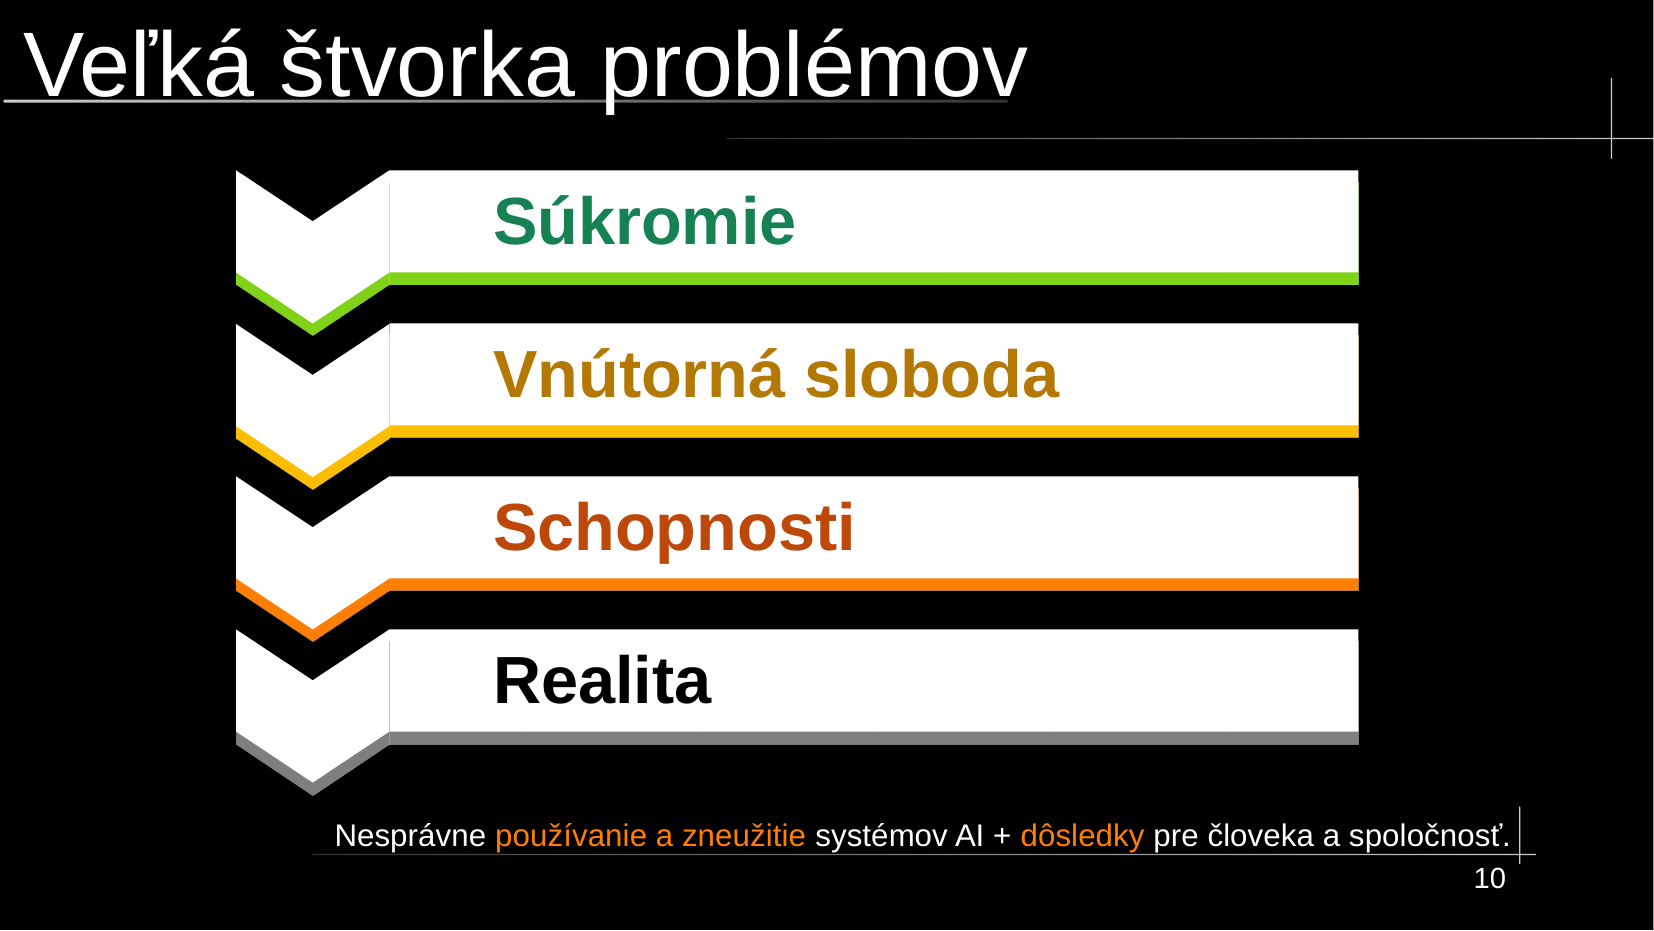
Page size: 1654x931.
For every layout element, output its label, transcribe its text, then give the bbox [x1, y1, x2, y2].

text_box [236, 324, 390, 478]
text_box Realita [390, 629, 1359, 732]
title Veľká štvorka problémov [23, 11, 1589, 119]
title Nesprávne používanie a zneužitie systémov AI + dôsledky pre človeka a spoločnosť. [295, 803, 1512, 869]
text_box [236, 170, 390, 324]
text_box Vnútorná sloboda [389, 323, 1359, 426]
text_box [236, 476, 389, 630]
text_box Súkromie [390, 170, 1359, 273]
text_box Schopnosti [389, 476, 1359, 579]
text_box [236, 629, 390, 783]
